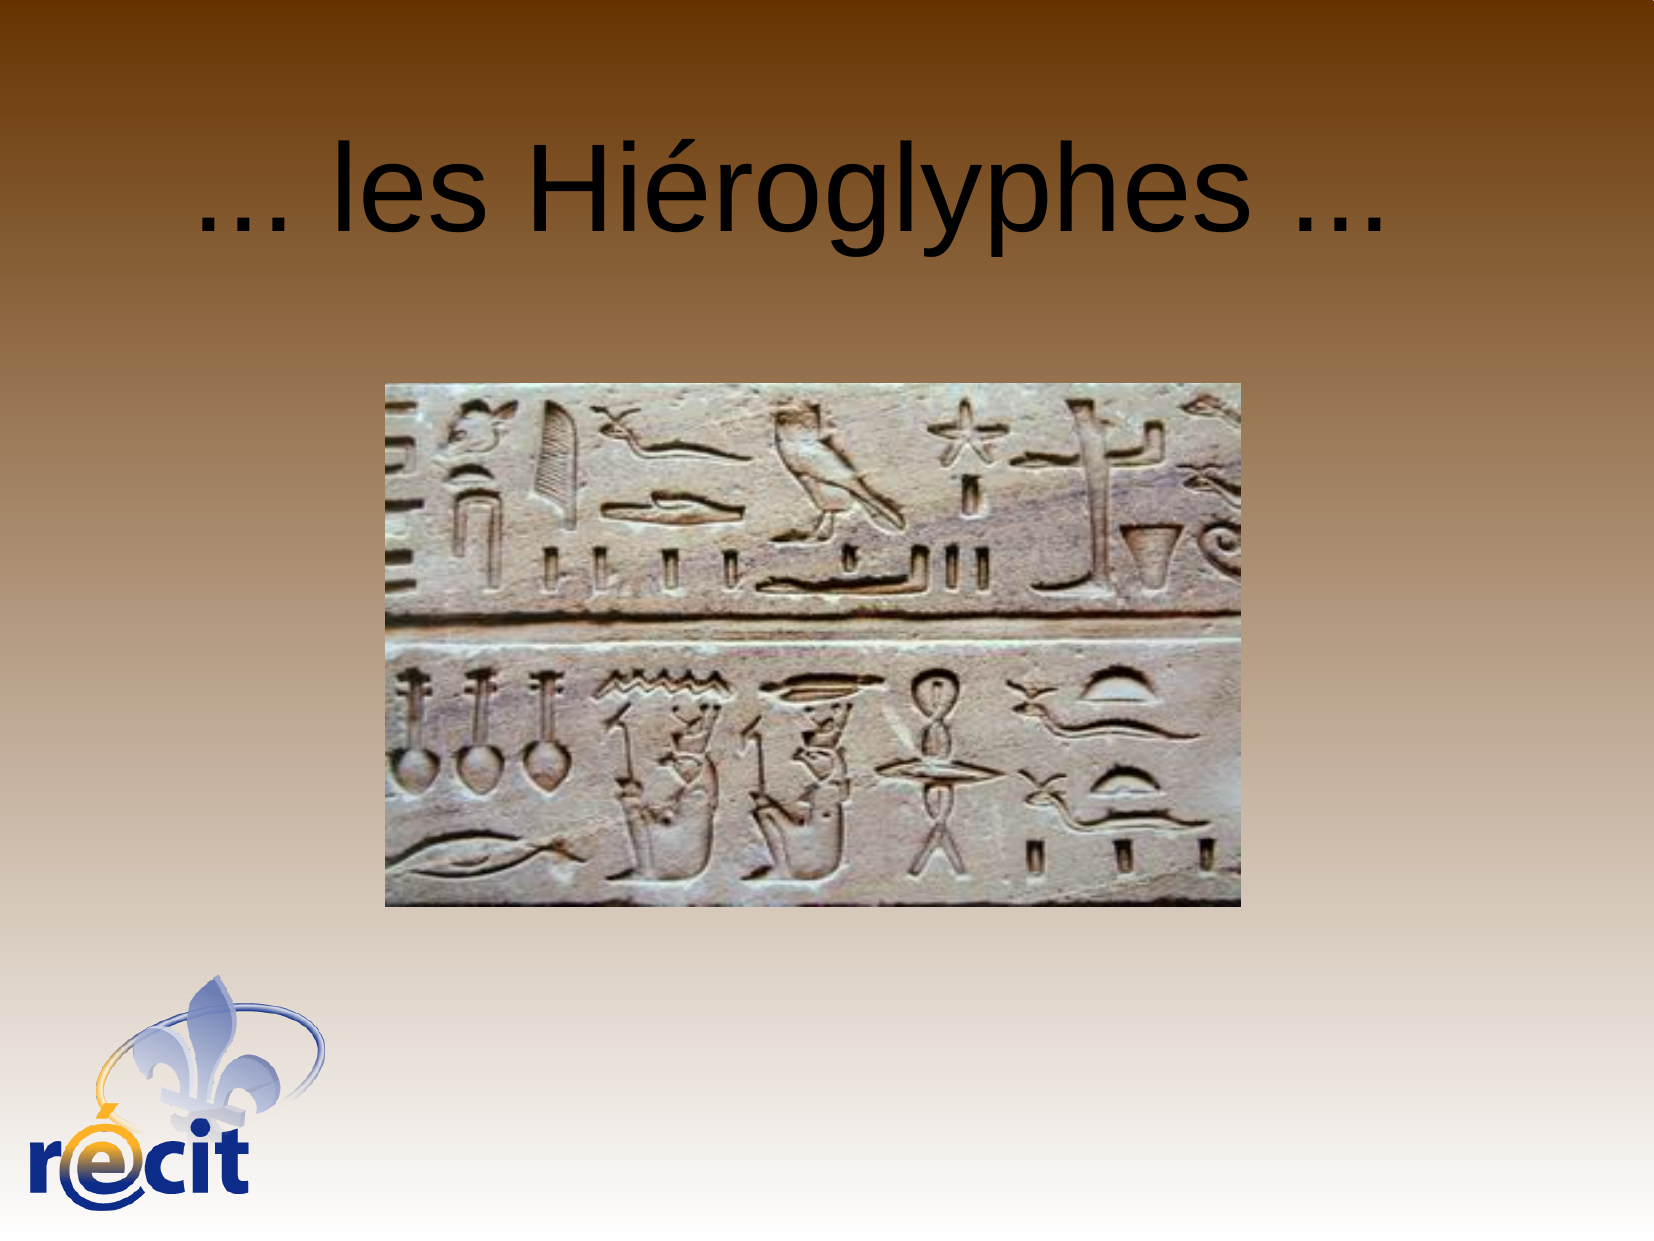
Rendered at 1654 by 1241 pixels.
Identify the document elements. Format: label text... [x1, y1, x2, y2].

picture [385, 383, 1241, 907]
picture [29, 974, 325, 1211]
text_box ... les Hiéroglyphes ... [177, 111, 1477, 266]
